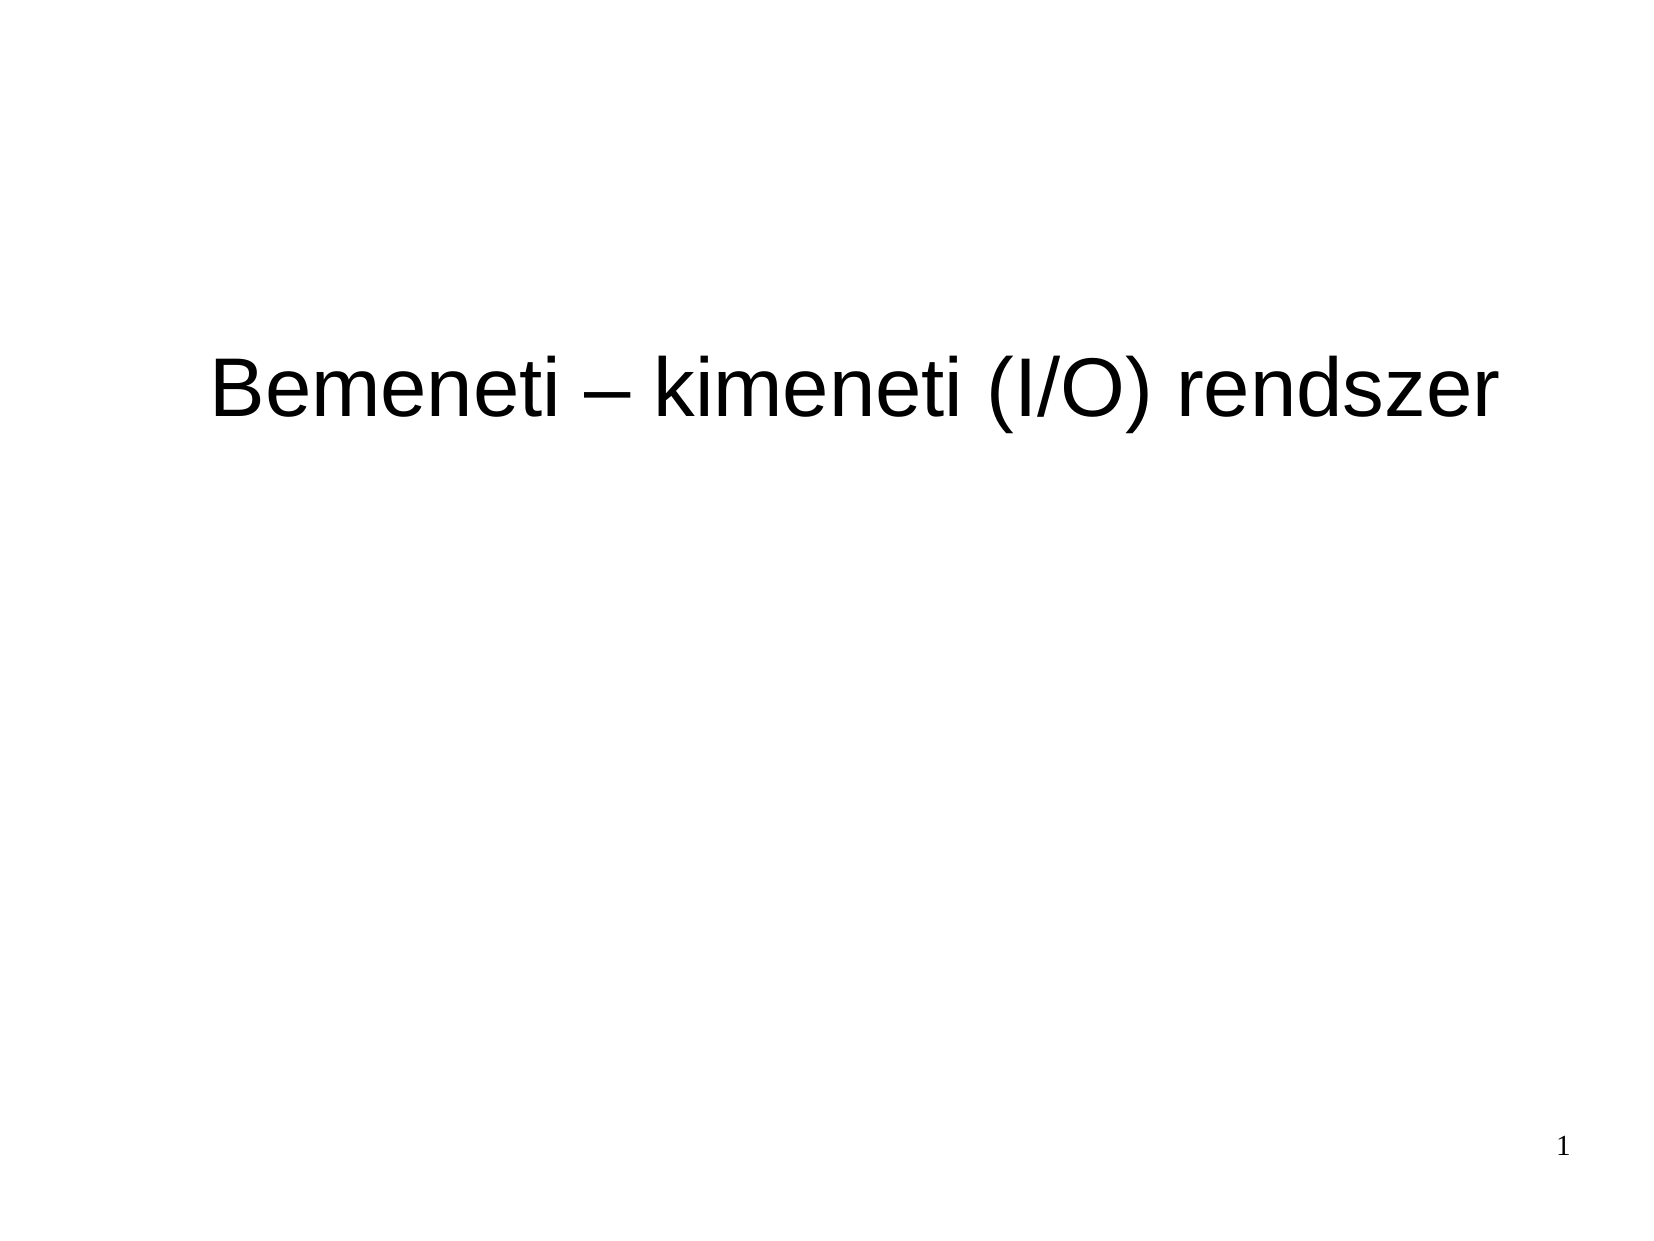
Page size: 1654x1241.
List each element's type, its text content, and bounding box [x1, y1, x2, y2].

title Bemeneti – kimeneti (I/O) rendszer [95, 242, 1580, 524]
